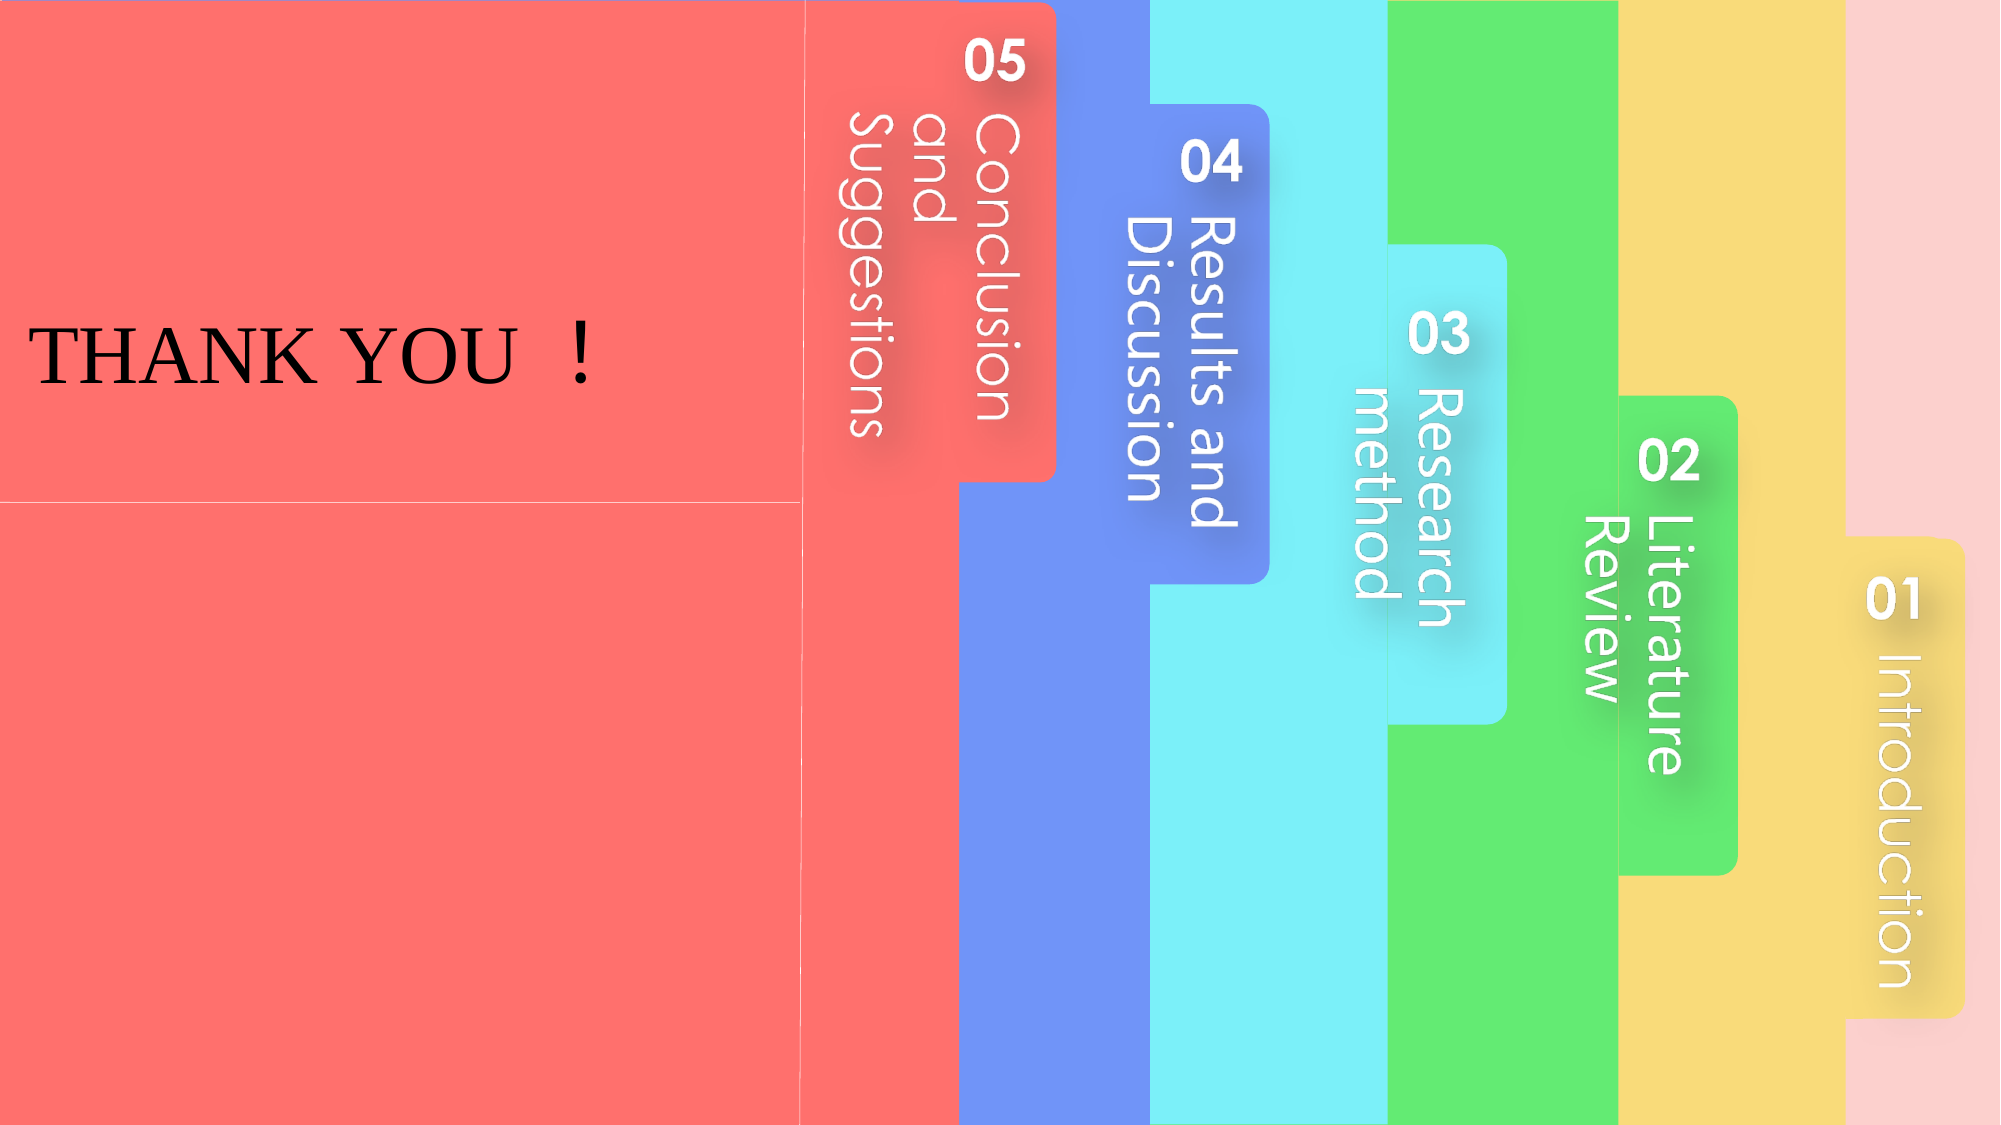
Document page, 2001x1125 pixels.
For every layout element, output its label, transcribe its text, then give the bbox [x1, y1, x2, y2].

text_box THANK YOU！ [13, 303, 861, 445]
text_box [0, 0, 804, 1125]
text_box [801, 0, 2000, 1125]
picture [802, 5, 1064, 495]
picture [1080, 106, 1280, 585]
picture [1308, 278, 1508, 733]
picture [1538, 405, 1738, 867]
picture [1829, 543, 1966, 1027]
